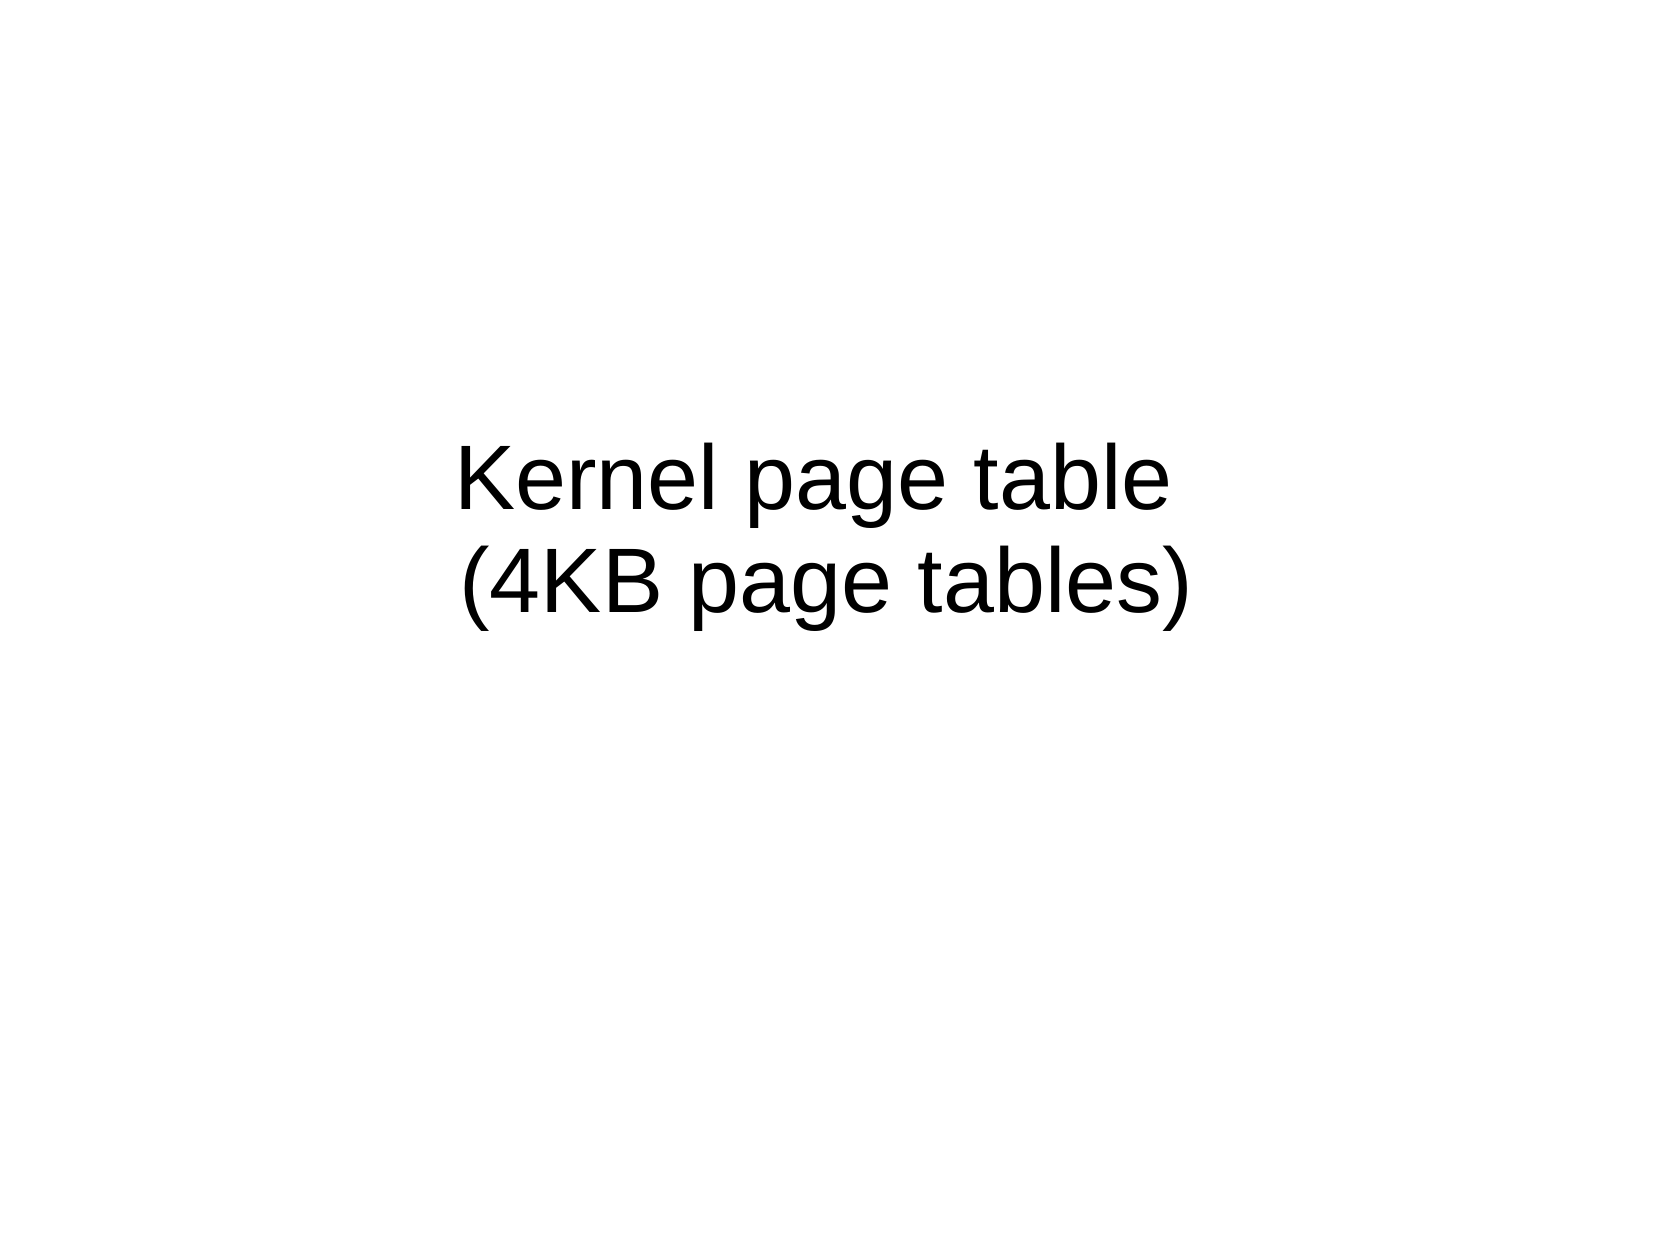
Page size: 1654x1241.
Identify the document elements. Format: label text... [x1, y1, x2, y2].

subtitle Kernel page table (4KB page tables) [82, 49, 1571, 1010]
